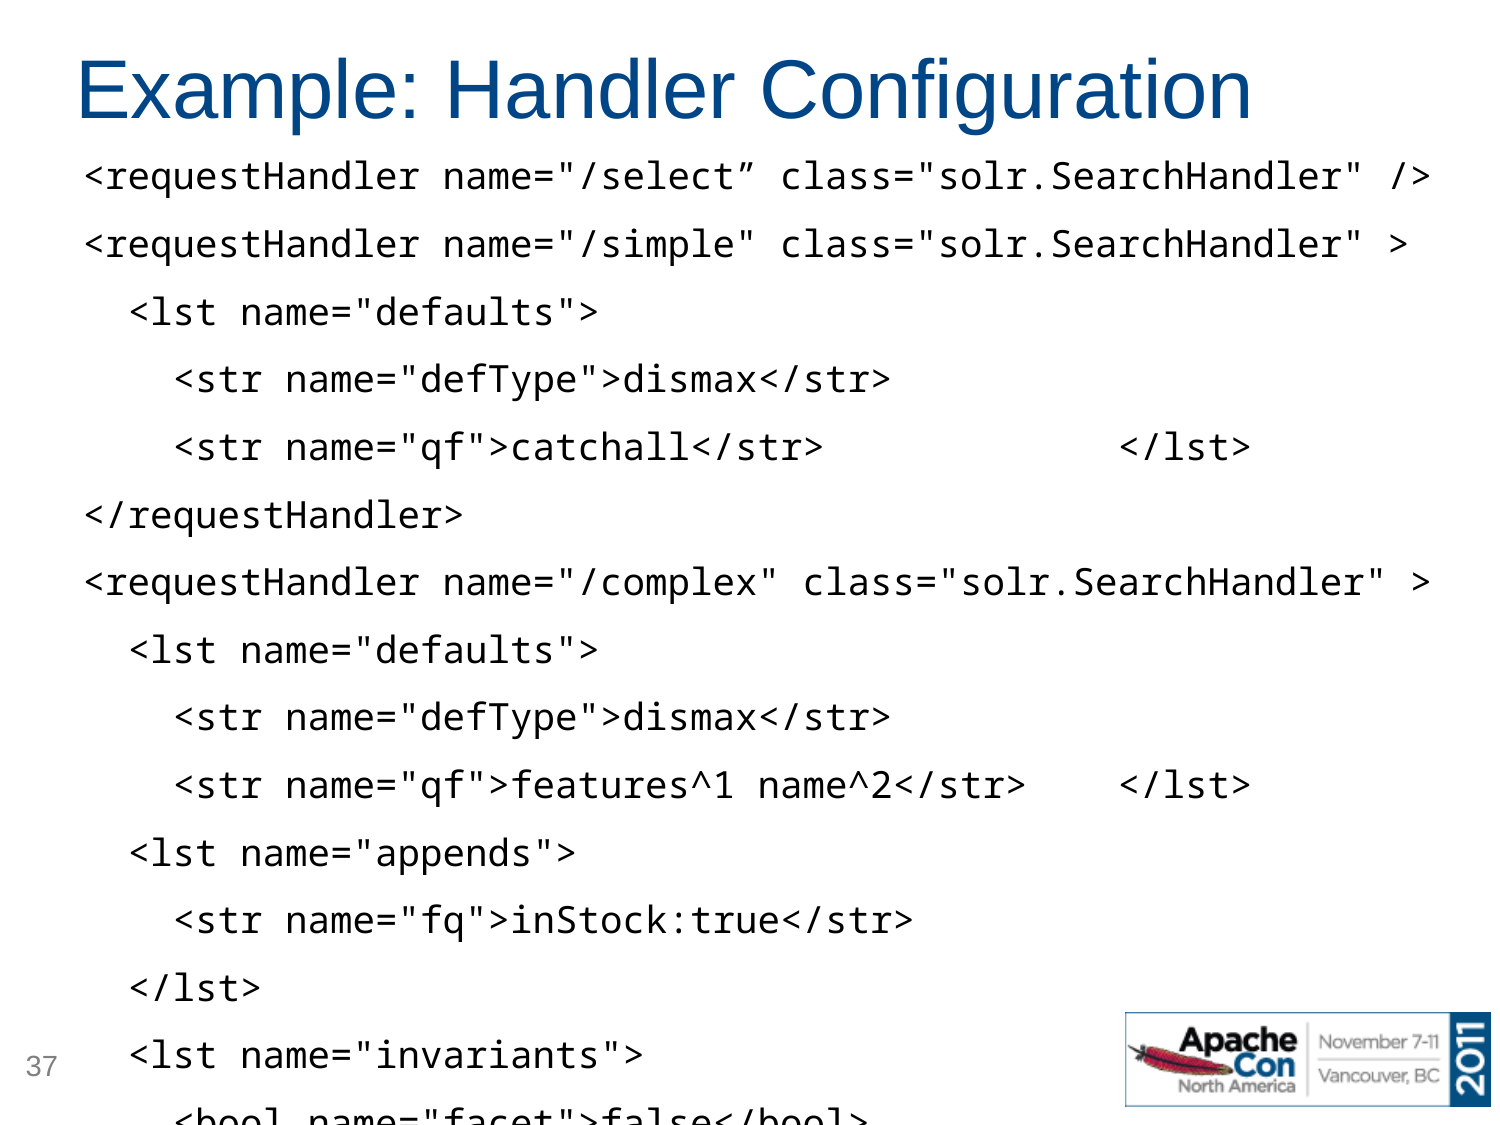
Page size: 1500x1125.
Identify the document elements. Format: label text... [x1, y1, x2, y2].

title Example: Handler Configuration [75, 0, 1425, 149]
list <requestHandler name="/select” class="solr.SearchHandler" /> <requestHandler name="/simple" class="solr.SearchHandler" > <lst name="defaults"> <str name="defType">dismax</str> <str name="qf">catchall</str> </lst> </requestHandler> <requestHandler name="/complex" class="solr.SearchHandler" > <lst name="defaults"> <str name="defType">dismax</str> <str name="qf">features^1 name^2</str> </lst> <lst name="appends"> <str name="fq">inStock:true</str> </lst> <lst name="invariants"> <bool name="facet">false</bool> ... [37, 149, 1463, 1125]
picture [1463, 1012, 1491, 1107]
